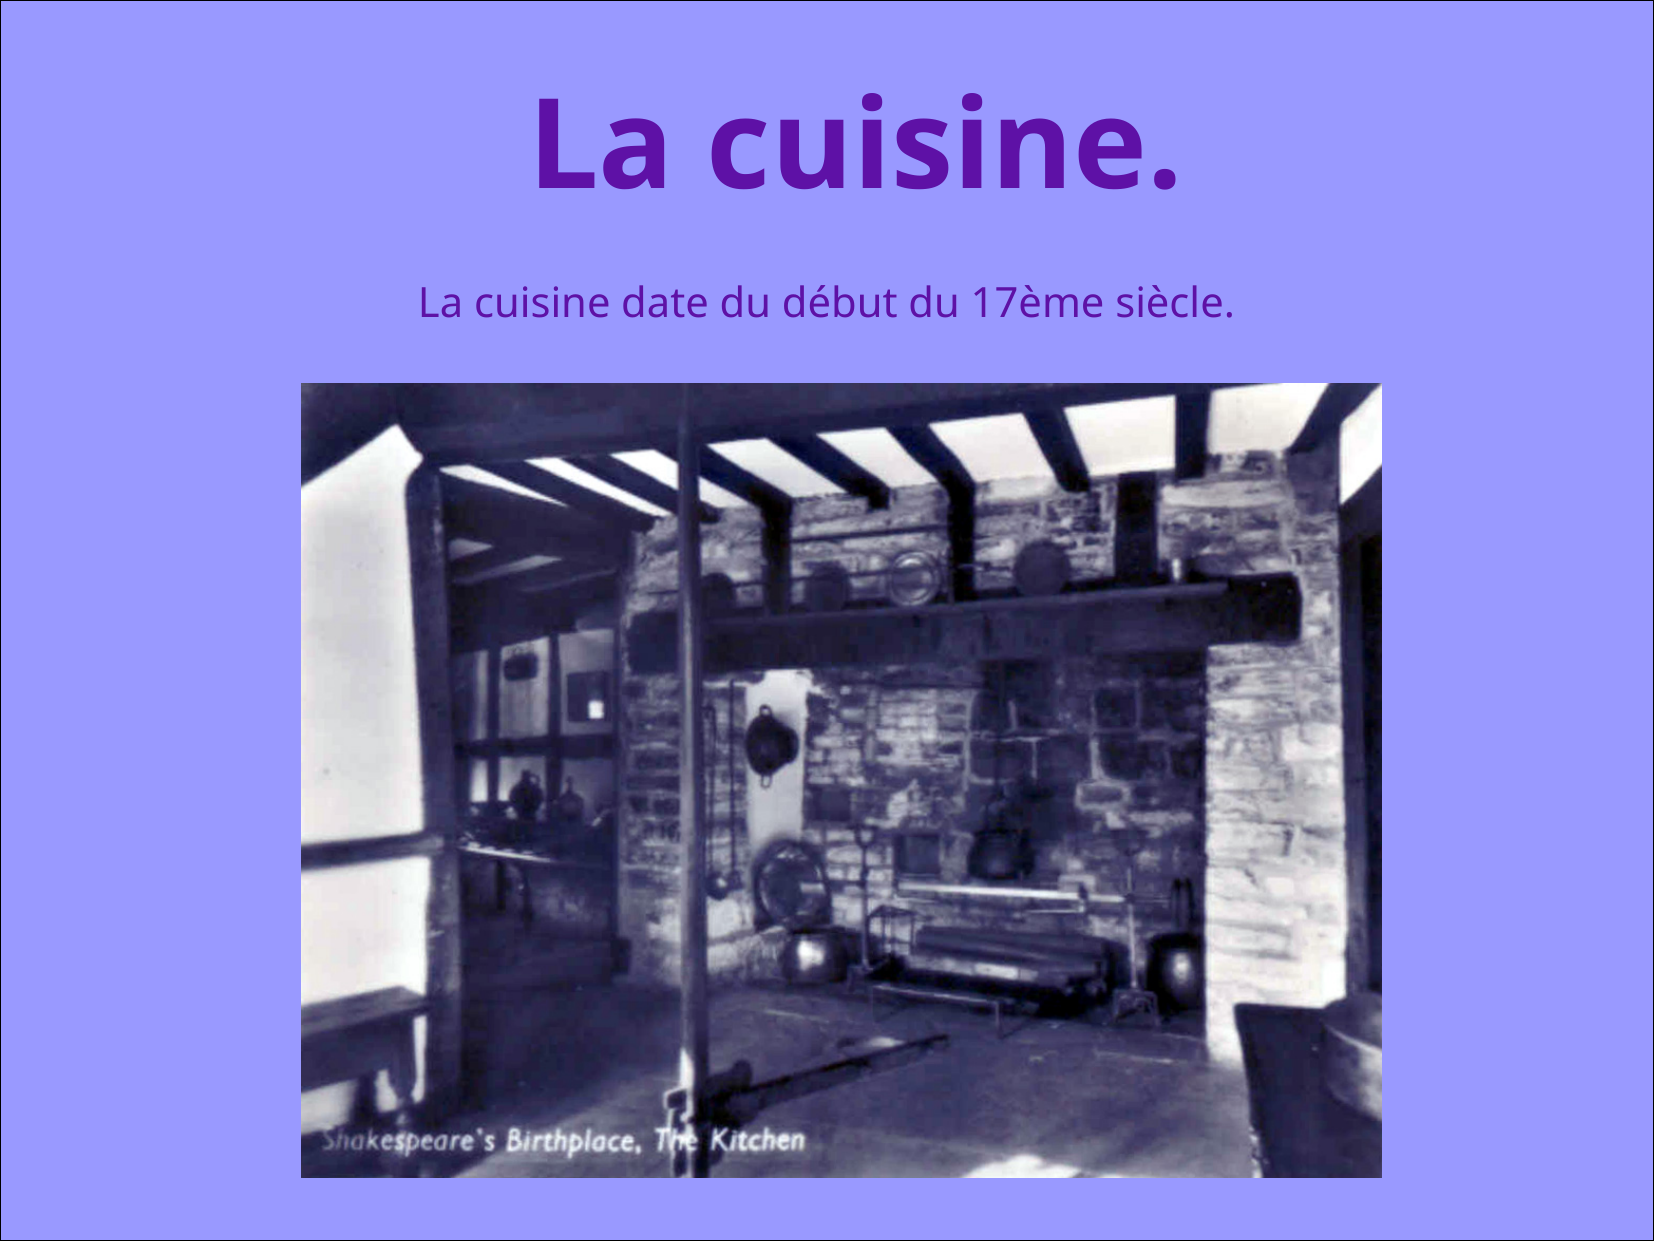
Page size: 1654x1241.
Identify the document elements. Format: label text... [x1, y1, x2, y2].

text_box [0, 0, 1654, 1240]
picture [301, 383, 1382, 1178]
text_box La cuisine date du début du 17ème siècle. [118, 265, 1536, 328]
text_box La cuisine. [206, 47, 1506, 204]
